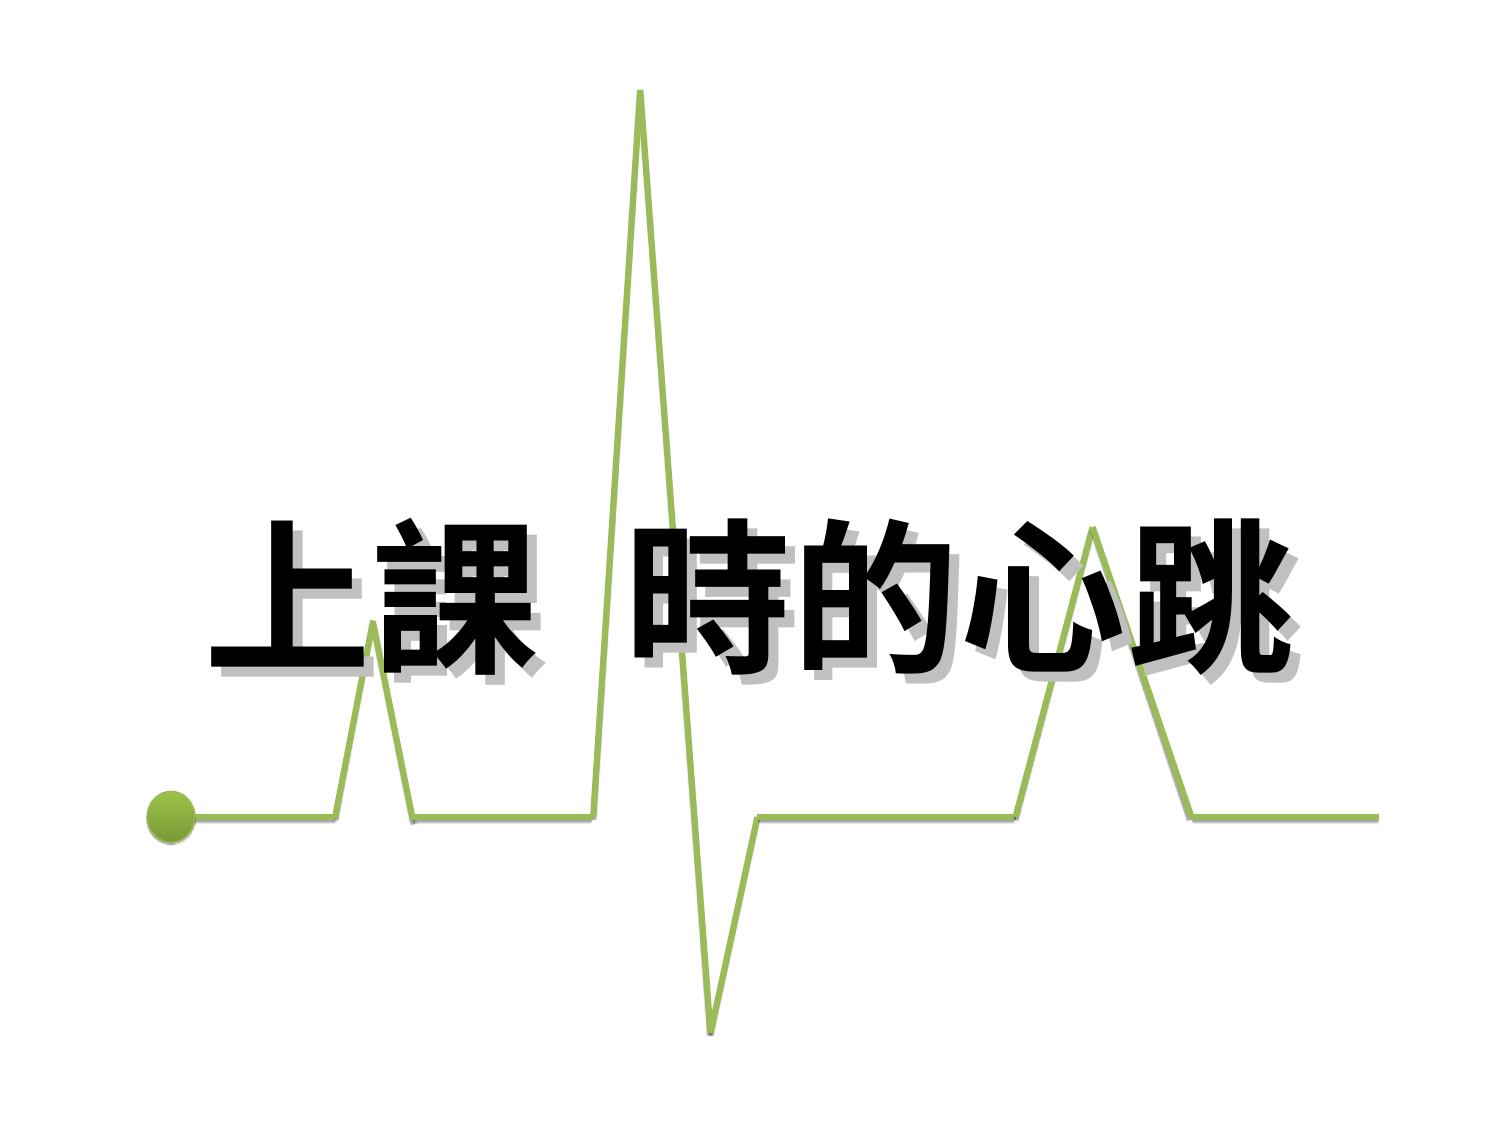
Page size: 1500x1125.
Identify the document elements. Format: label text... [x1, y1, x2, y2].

text_box 上課 時的心跳 [190, 487, 1310, 702]
text_box [147, 791, 195, 843]
